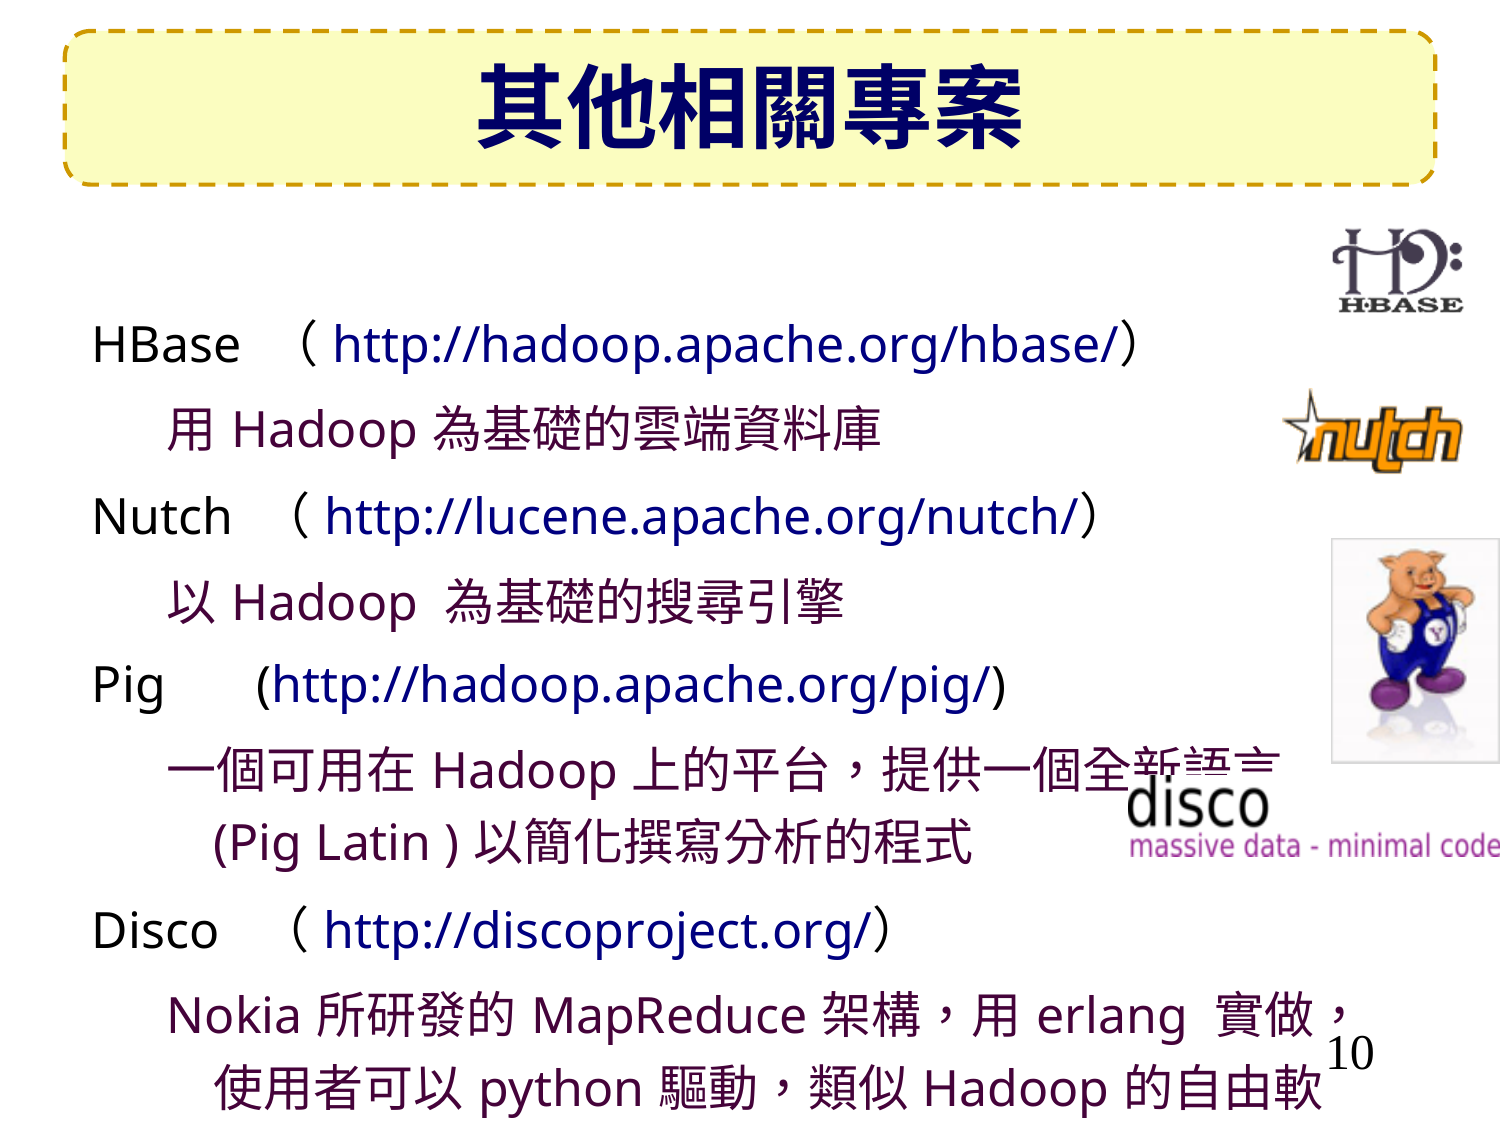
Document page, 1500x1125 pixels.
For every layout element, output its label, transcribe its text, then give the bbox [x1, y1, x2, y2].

list HBase （http://hadoop.apache.org/hbase/） 用Hadoop為基礎的雲端資料庫 Nutch （http://lucene.apache.org/nutch/） 以Hadoop 為基礎的搜尋引擎 Pig (http://hadoop.apache.org/pig/) 一個可用在Hadoop上的平台，提供一個全新語言(Pig Latin )以簡化撰寫分析的程式 Disco （http://discoproject.org/） Nokia所研發的MapReduce架構，用erlang 實做，使用者可以python驅動，類似Hadoop的自由軟體專案。 [77, 296, 1353, 1077]
picture [1128, 775, 1500, 857]
title 其他相關專案 [112, 30, 1388, 173]
picture [1331, 538, 1500, 764]
picture [1281, 385, 1471, 480]
picture [1328, 219, 1472, 324]
